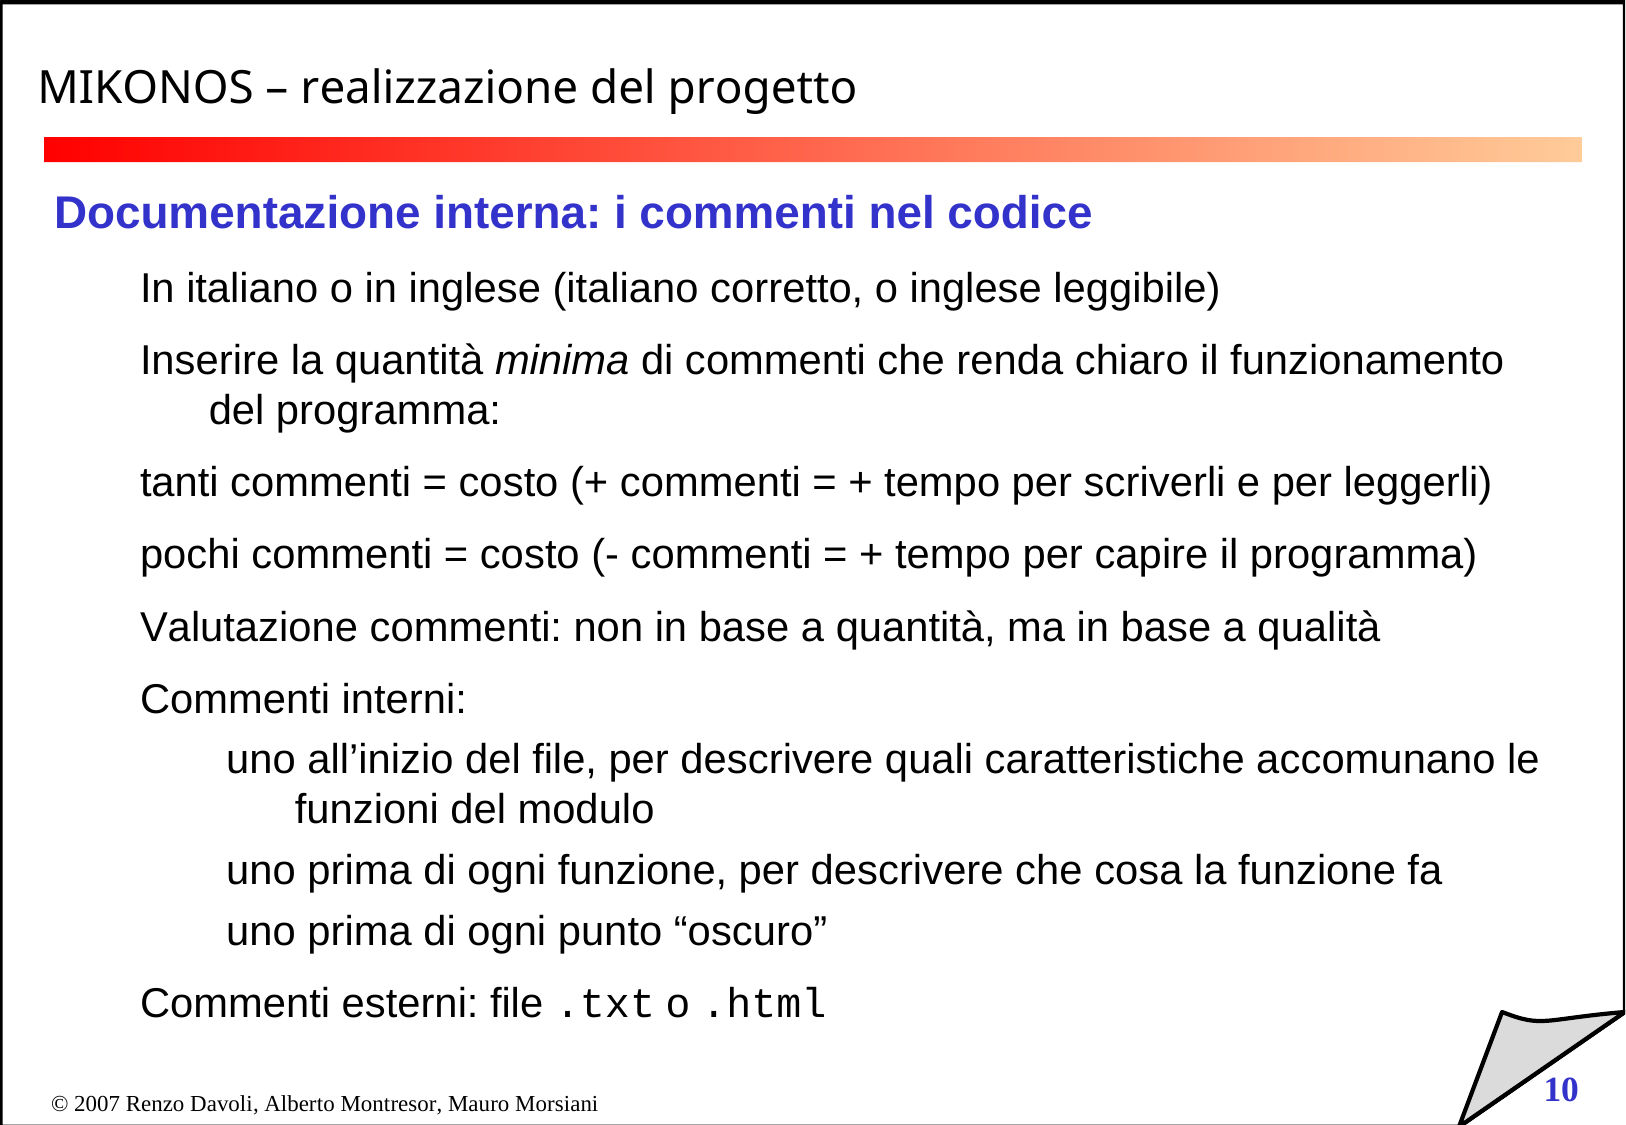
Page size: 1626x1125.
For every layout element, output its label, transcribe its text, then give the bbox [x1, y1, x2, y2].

list Documentazione interna: i commenti nel codice In italiano o in inglese (italiano corretto, o inglese leggibile) Inserire la quantità minima di commenti che renda chiaro il funzionamento del programma: tanti commenti = costo (+ commenti = + tempo per scriverli e per leggerli) pochi commenti = costo (- commenti = + tempo per capire il programma) Valutazione commenti: non in base a quantità, ma in base a qualità Commenti interni: uno all’inizio del file, per descrivere quali caratteristiche accomunano le funzioni del modulo uno prima di ogni funzione, per descrivere che cosa la funzione fa uno prima di ogni punto “oscuro” Commenti esterni: file .txt o .html [54, 187, 1571, 1108]
title MIKONOS – realizzazione del progetto [37, 44, 1588, 131]
